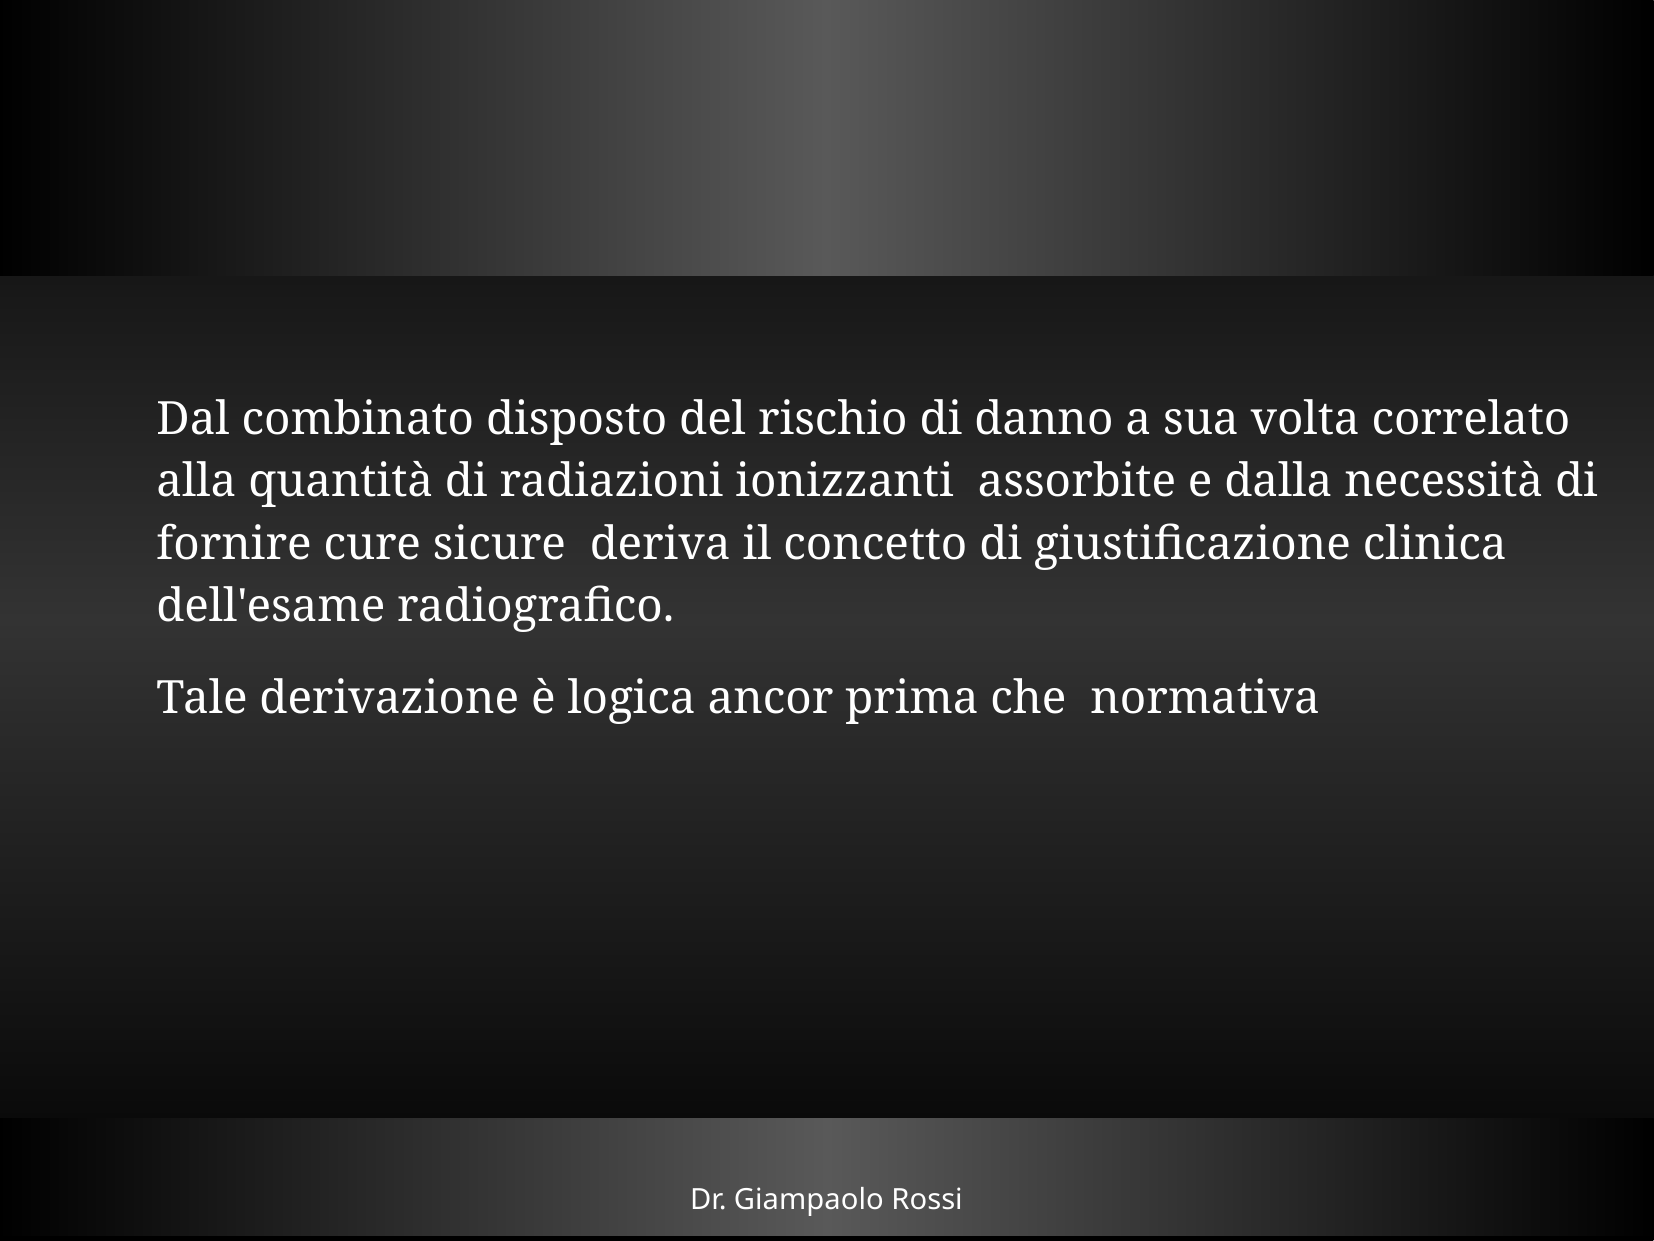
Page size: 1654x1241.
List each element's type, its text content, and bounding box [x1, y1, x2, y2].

text_box [11, 130, 1500, 338]
text_box Dal combinato disposto del rischio di danno a sua volta correlato alla quantità di radiazioni ionizzanti assorbite e dalla necessità di fornire cure sicure deriva il concetto di giustificazione clinica dell'esame radiografico. Tale derivazione è logica ancor prima che normativa [141, 377, 1630, 769]
text_box [11, 799, 1500, 1190]
